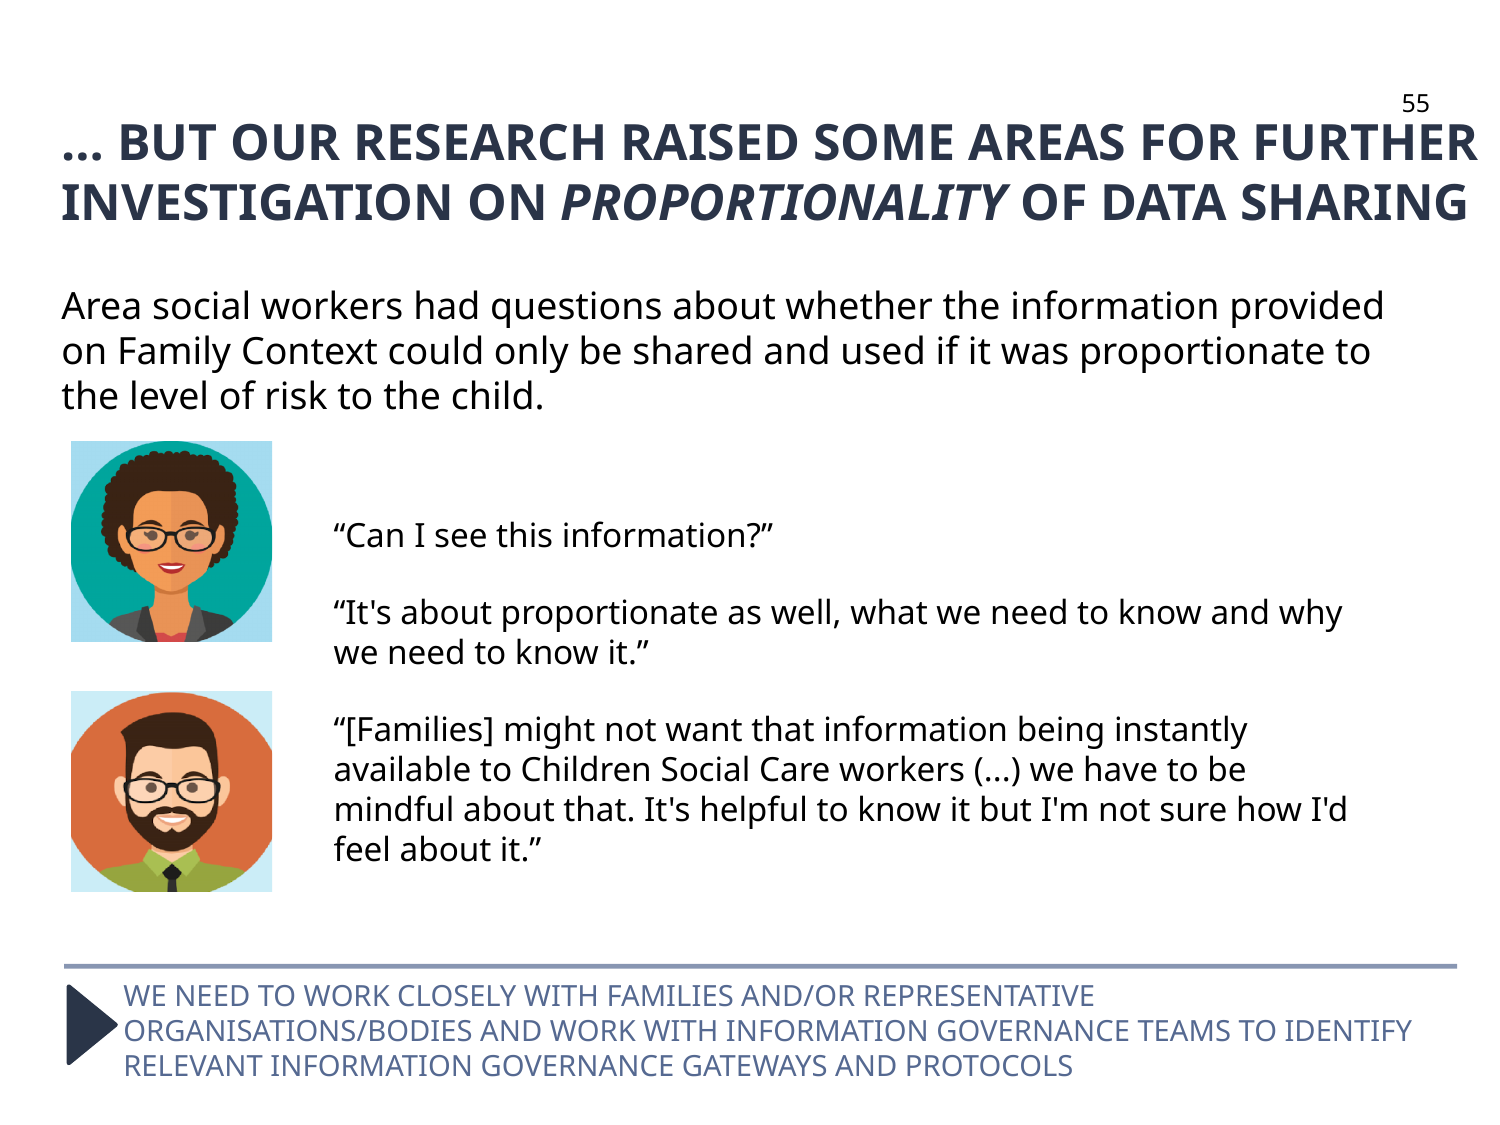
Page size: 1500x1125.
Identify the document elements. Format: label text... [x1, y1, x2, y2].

picture [71, 691, 273, 892]
text_box WE NEED TO WORK CLOSELY WITH FAMILIES AND/OR REPRESENTATIVE ORGANISATIONS/BODIES AND WORK WITH INFORMATION GOVERNANCE TEAMS TO IDENTIFY RELEVANT INFORMATION GOVERNANCE GATEWAYS AND PROTOCOLS [123, 977, 1433, 1083]
text_box … BUT OUR RESEARCH RAISED SOME AREAS FOR FURTHER INVESTIGATION ON PROPORTIONALITY OF DATA SHARING [61, 85, 1500, 256]
text_box Area social workers had questions about whether the information provided on Family Context could only be shared and used if it was proportionate to the level of risk to the child. [61, 281, 1405, 983]
picture [71, 441, 273, 642]
slide_number <number> [1388, 87, 1431, 148]
text_box [68, 986, 116, 1064]
